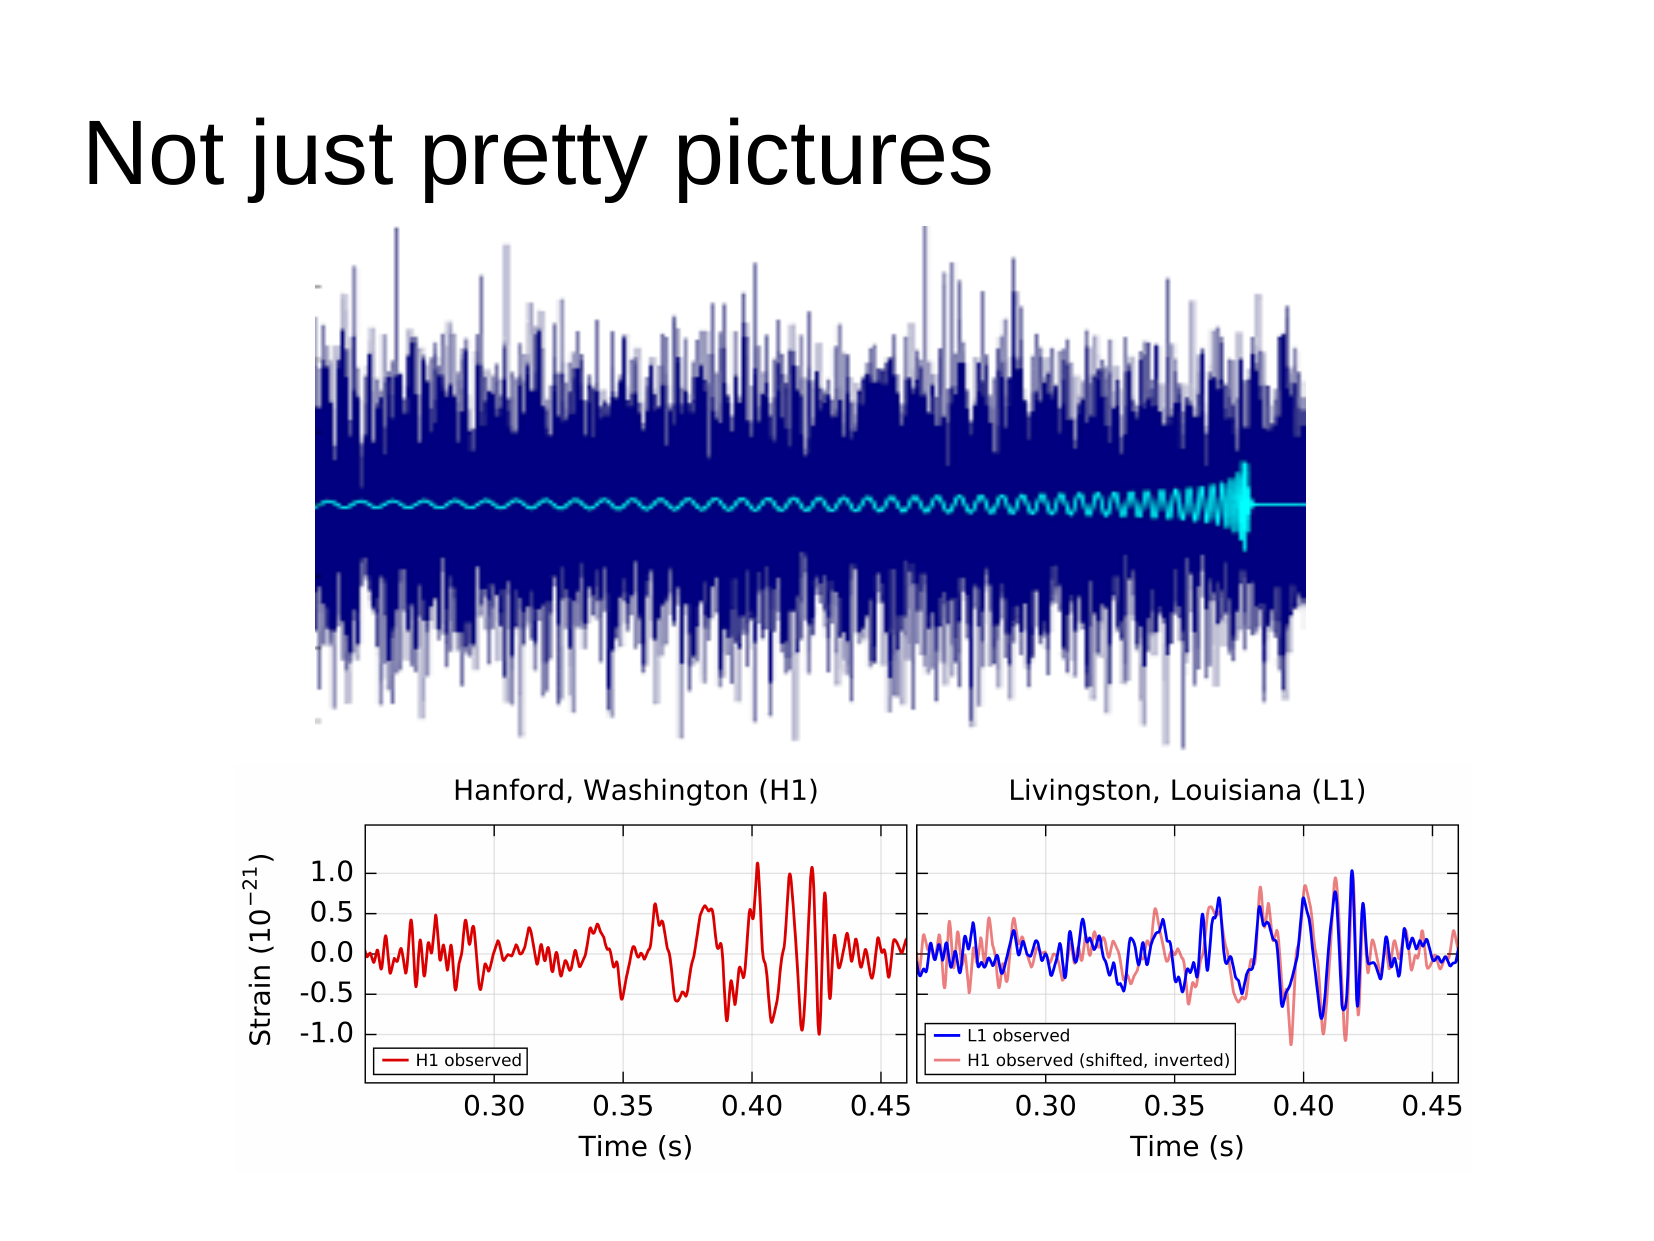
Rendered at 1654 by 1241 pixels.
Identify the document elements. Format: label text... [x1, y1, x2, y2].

picture [235, 500, 1471, 1173]
title Not just pretty pictures [82, 49, 1571, 257]
picture [1187, 491, 1191, 505]
picture [315, 226, 1306, 540]
picture [1206, 488, 1214, 521]
picture [1160, 492, 1164, 502]
